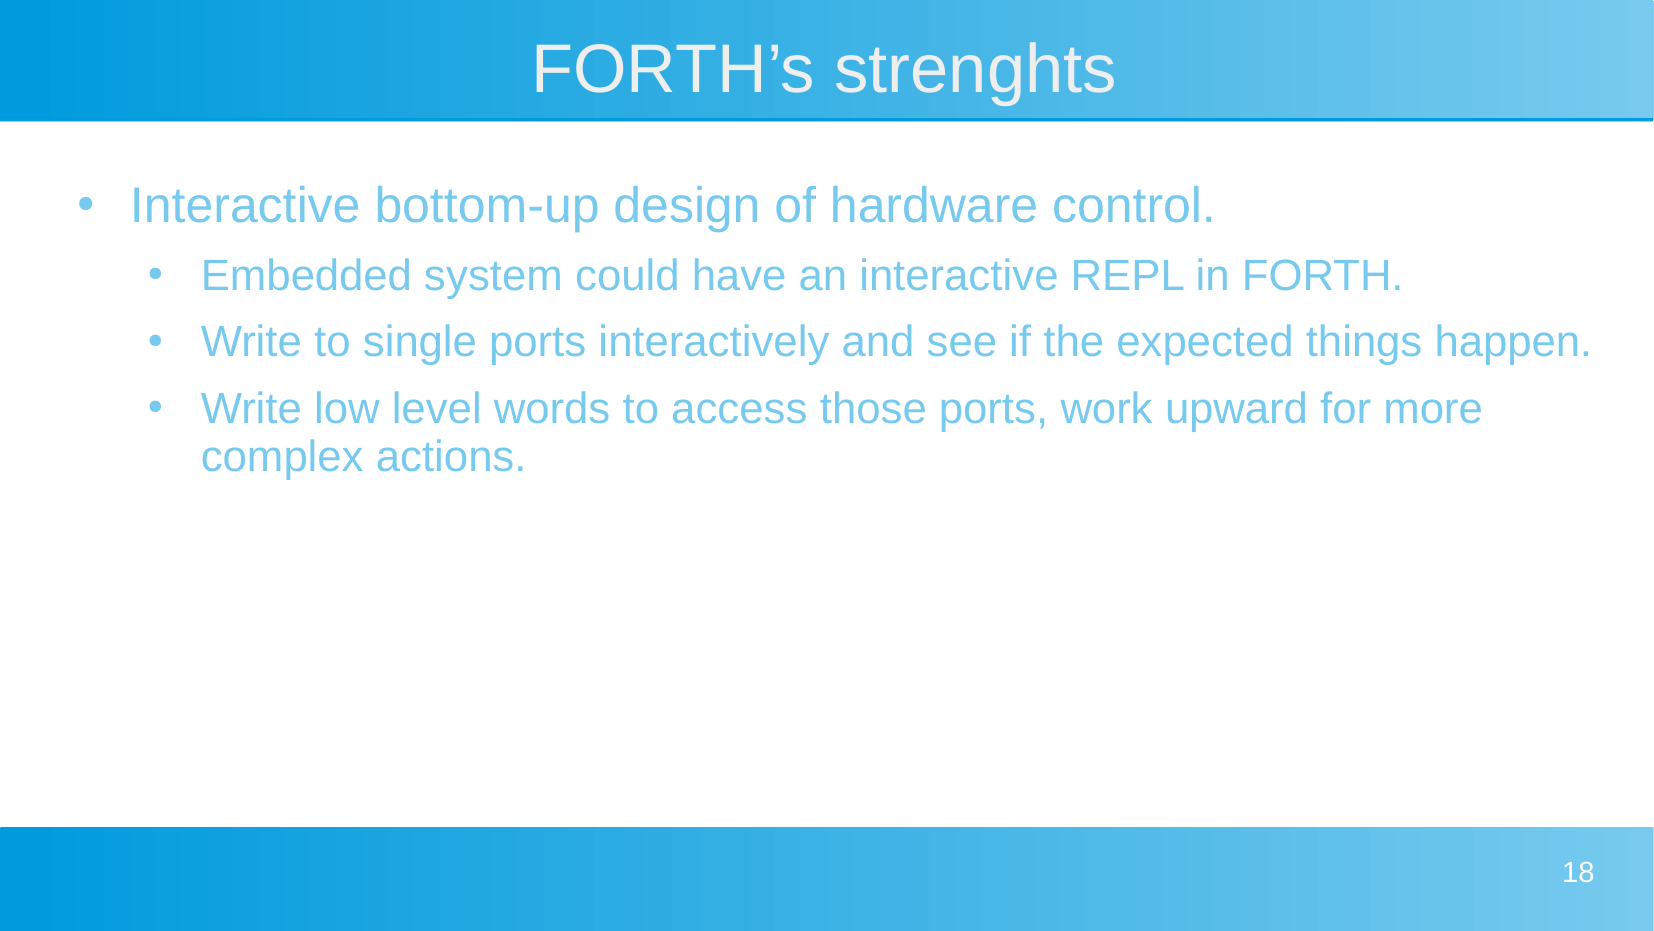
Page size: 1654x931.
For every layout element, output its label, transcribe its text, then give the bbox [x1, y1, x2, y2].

list Interactive bottom-up design of hardware control. Embedded system could have an interactive REPL in FORTH. Write to single ports interactively and see if the expected things happen. Write low level words to access those ports, work upward for more complex actions. [59, 177, 1595, 768]
title FORTH’s strenghts [59, 29, 1595, 108]
